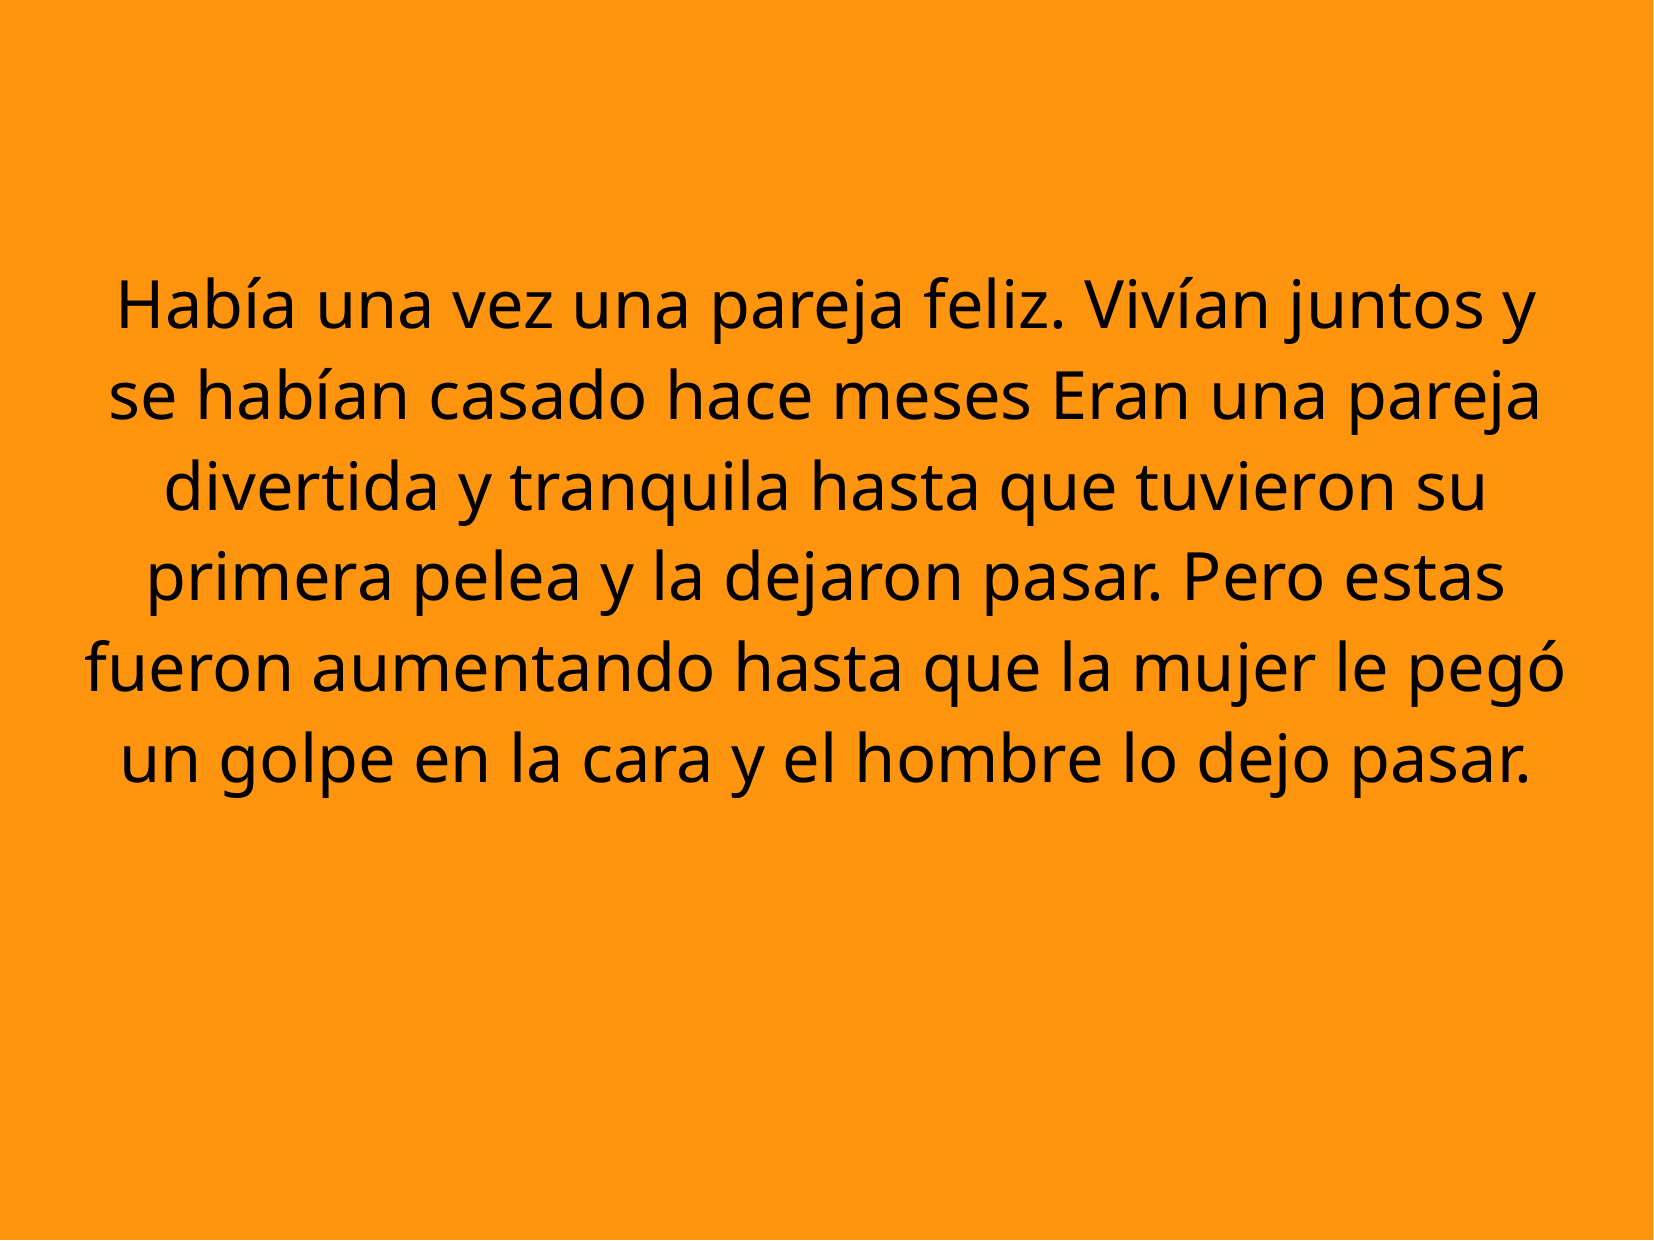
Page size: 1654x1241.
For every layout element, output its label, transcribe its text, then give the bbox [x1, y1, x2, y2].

subtitle Había una vez una pareja feliz. Vivían juntos y se habían casado hace meses Eran una pareja divertida y tranquila hasta que tuvieron su primera pelea y la dejaron pasar. Pero estas fueron aumentando hasta que la mujer le pegó un golpe en la cara y el hombre lo dejo pasar. [82, 49, 1571, 1010]
